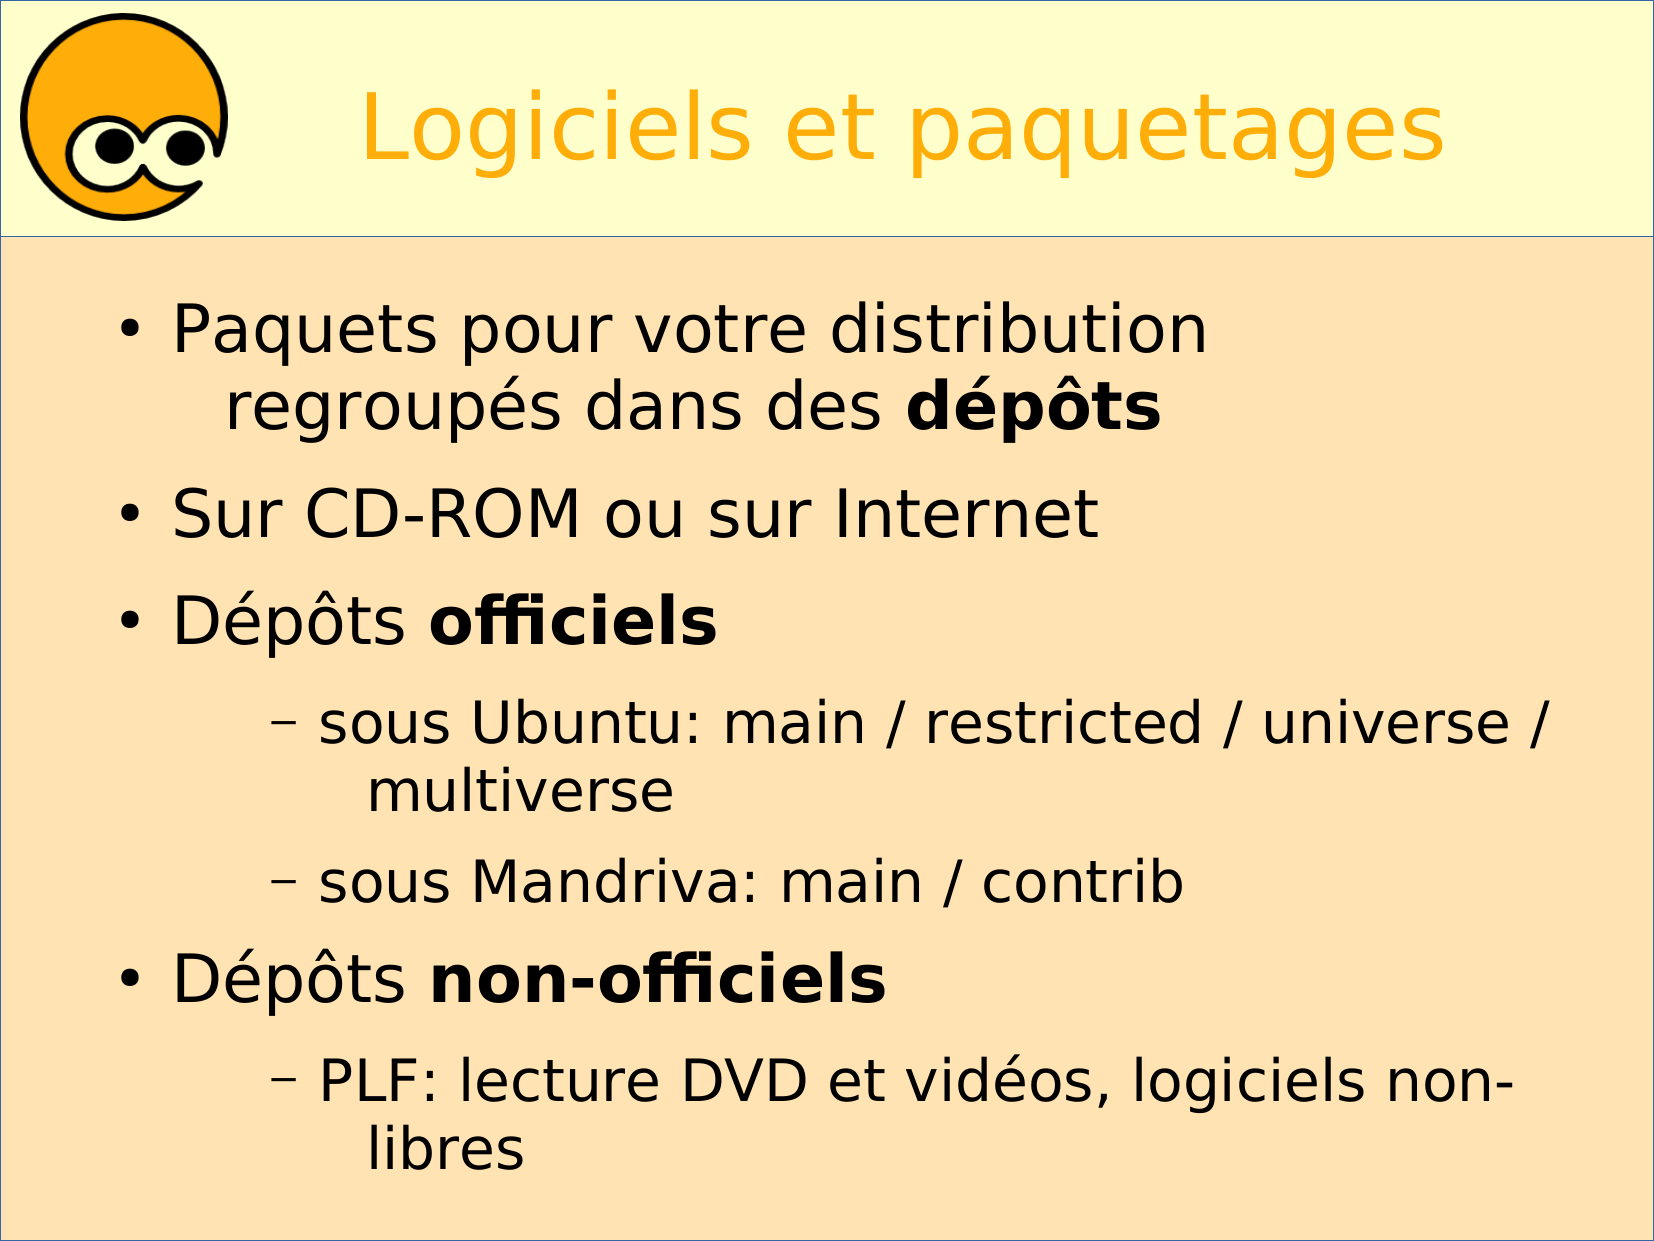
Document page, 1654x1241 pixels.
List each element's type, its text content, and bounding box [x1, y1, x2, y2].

picture [20, 13, 228, 221]
title Logiciels et paquetages [236, 49, 1571, 207]
list Paquets pour votre distribution regroupés dans des dépôts Sur CD-ROM ou sur Internet Dépôts officiels sous Ubuntu: main / restricted / universe / multiverse sous Mandriva: main / contrib Dépôts non-officiels PLF: lecture DVD et vidéos, logiciels non-libres [82, 290, 1571, 1184]
